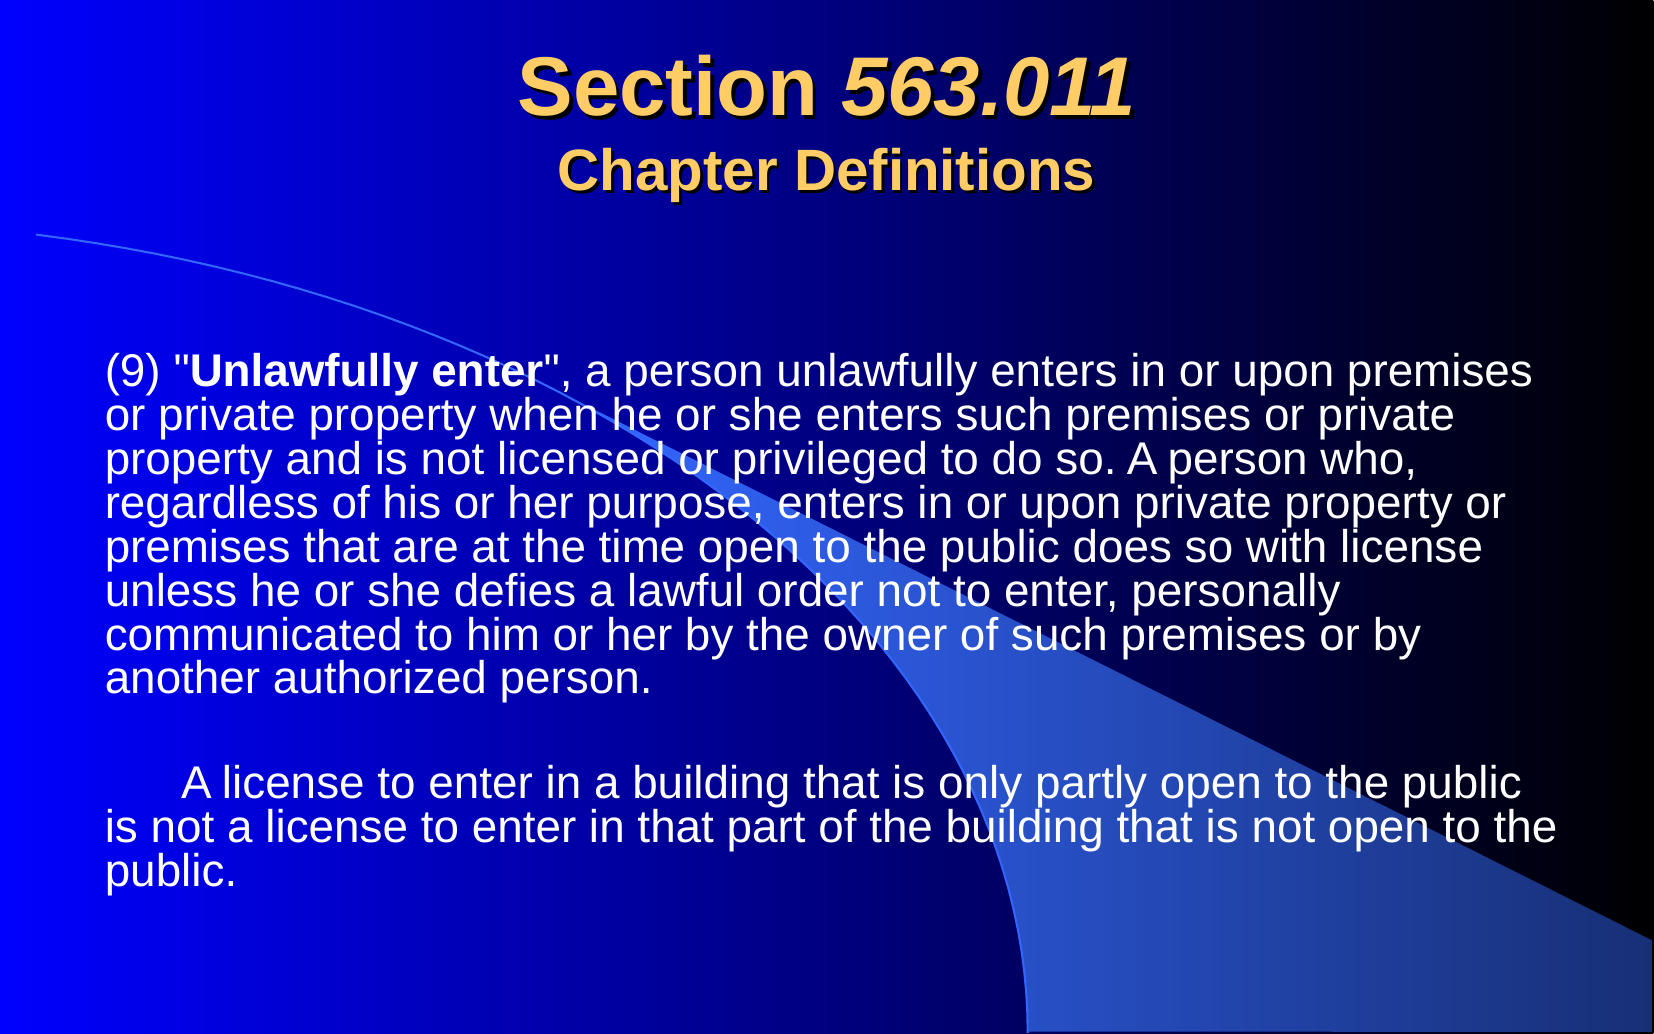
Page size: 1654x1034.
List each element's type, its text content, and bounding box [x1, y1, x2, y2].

title Section 563.011 Chapter Definitions [82, 24, 1571, 211]
list (9) "Unlawfully enter", a person unlawfully enters in or upon premises or private property when he or she enters such premises or private property and is not licensed or privileged to do so. A person who, regardless of his or her purpose, enters in or upon private property or premises that are at the time open to the public does so with license unless he or she defies a lawful order not to enter, personally communicated to him or her by the owner of such premises or by another authorized person. A license to enter in a building that is only partly open to the public is not a license to enter in that part of the building that is not open to the public. [90, 255, 1579, 1034]
